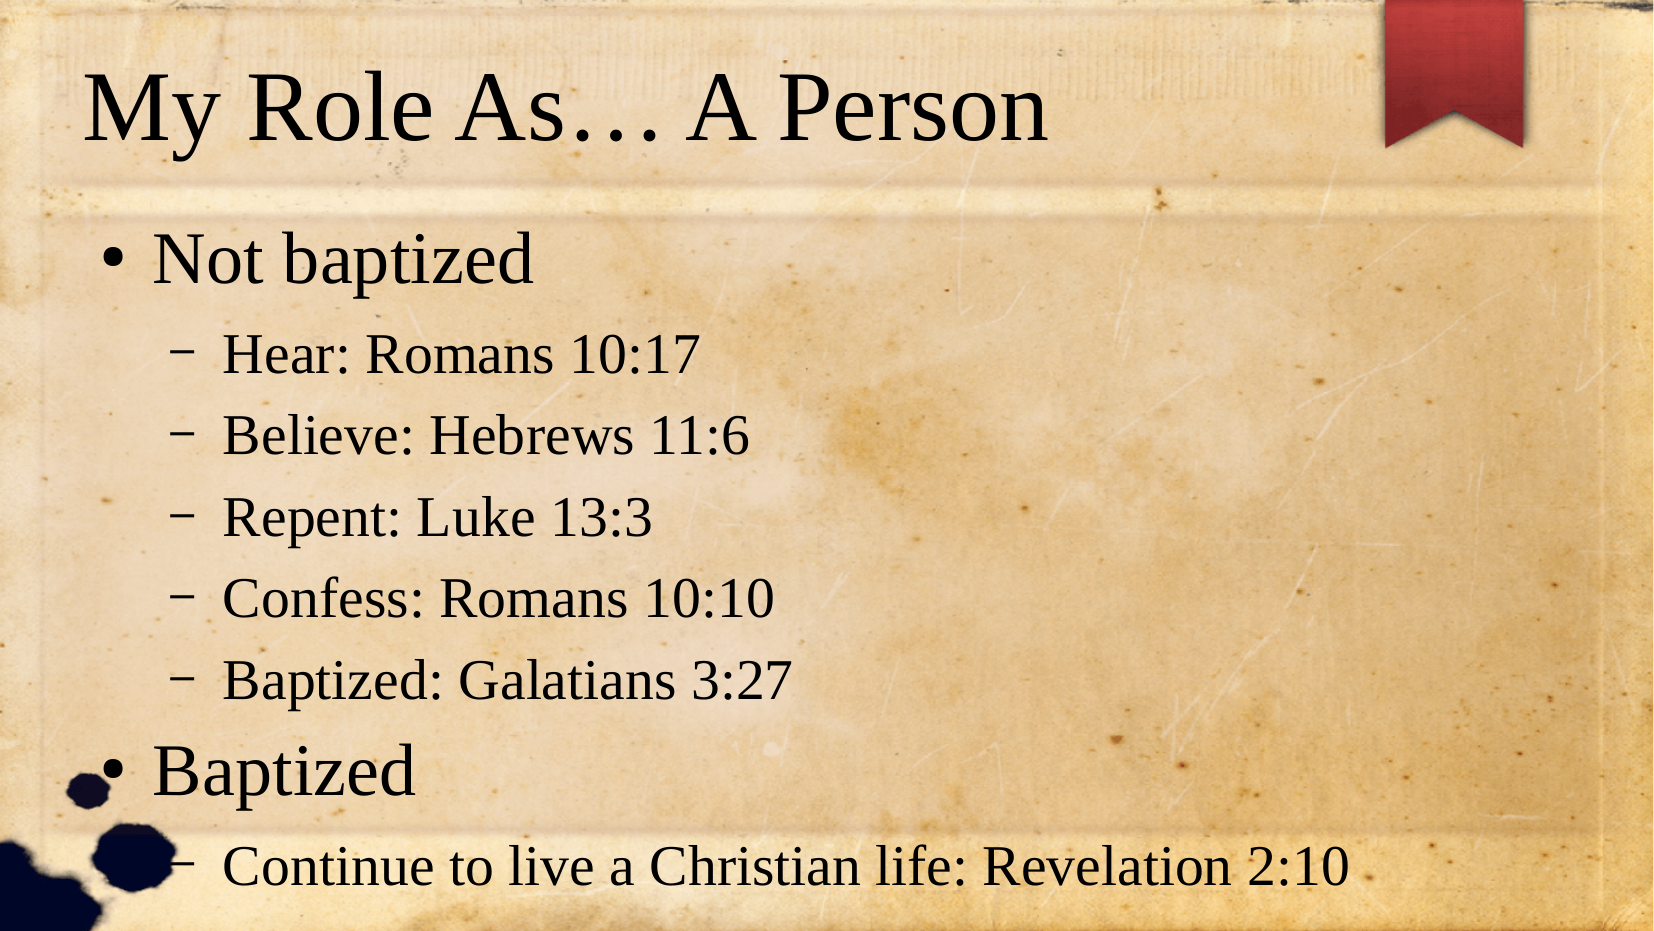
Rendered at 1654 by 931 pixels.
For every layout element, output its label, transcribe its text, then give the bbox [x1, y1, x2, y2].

picture [0, 0, 1654, 931]
title My Role As… A Person [82, 37, 1347, 178]
list Not baptized Hear: Romans 10:17 Believe: Hebrews 11:6 Repent: Luke 13:3 Confess: Romans 10:10 Baptized: Galatians 3:27 Baptized Continue to live a Christian life: Revelation 2:10 [82, 217, 1613, 901]
